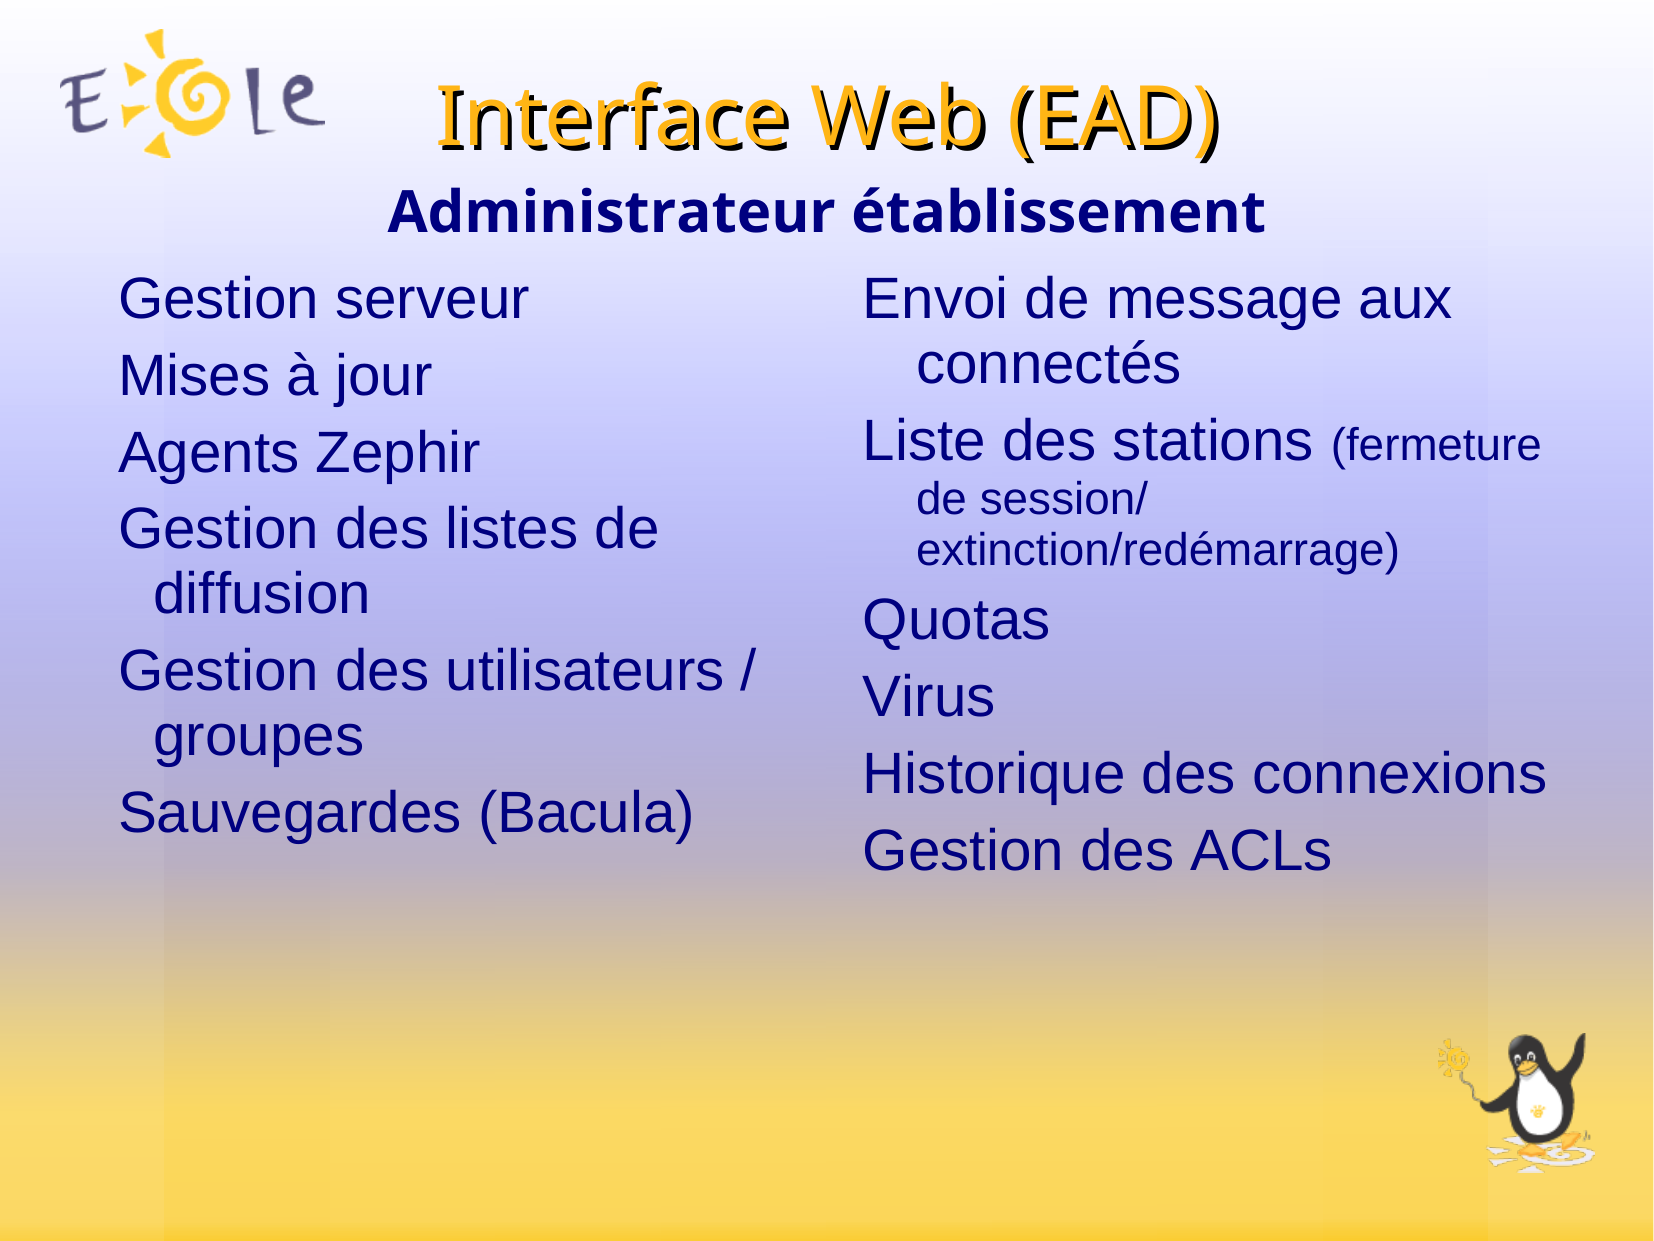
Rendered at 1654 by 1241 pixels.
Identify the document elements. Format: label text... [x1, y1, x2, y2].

list Gestion serveur Mises à jour Agents Zephir Gestion des listes de diffusion Gestion des utilisateurs / groupes Sauvegardes (Bacula) [82, 265, 809, 1131]
title Interface Web (EAD) Administrateur établissement [82, 49, 1571, 257]
list Envoi de message aux connectés Liste des stations (fermeture de session/ extinction/redémarrage) Quotas Virus Historique des connexions Gestion des ACLs [845, 265, 1572, 1211]
picture [0, 0, 1654, 1241]
